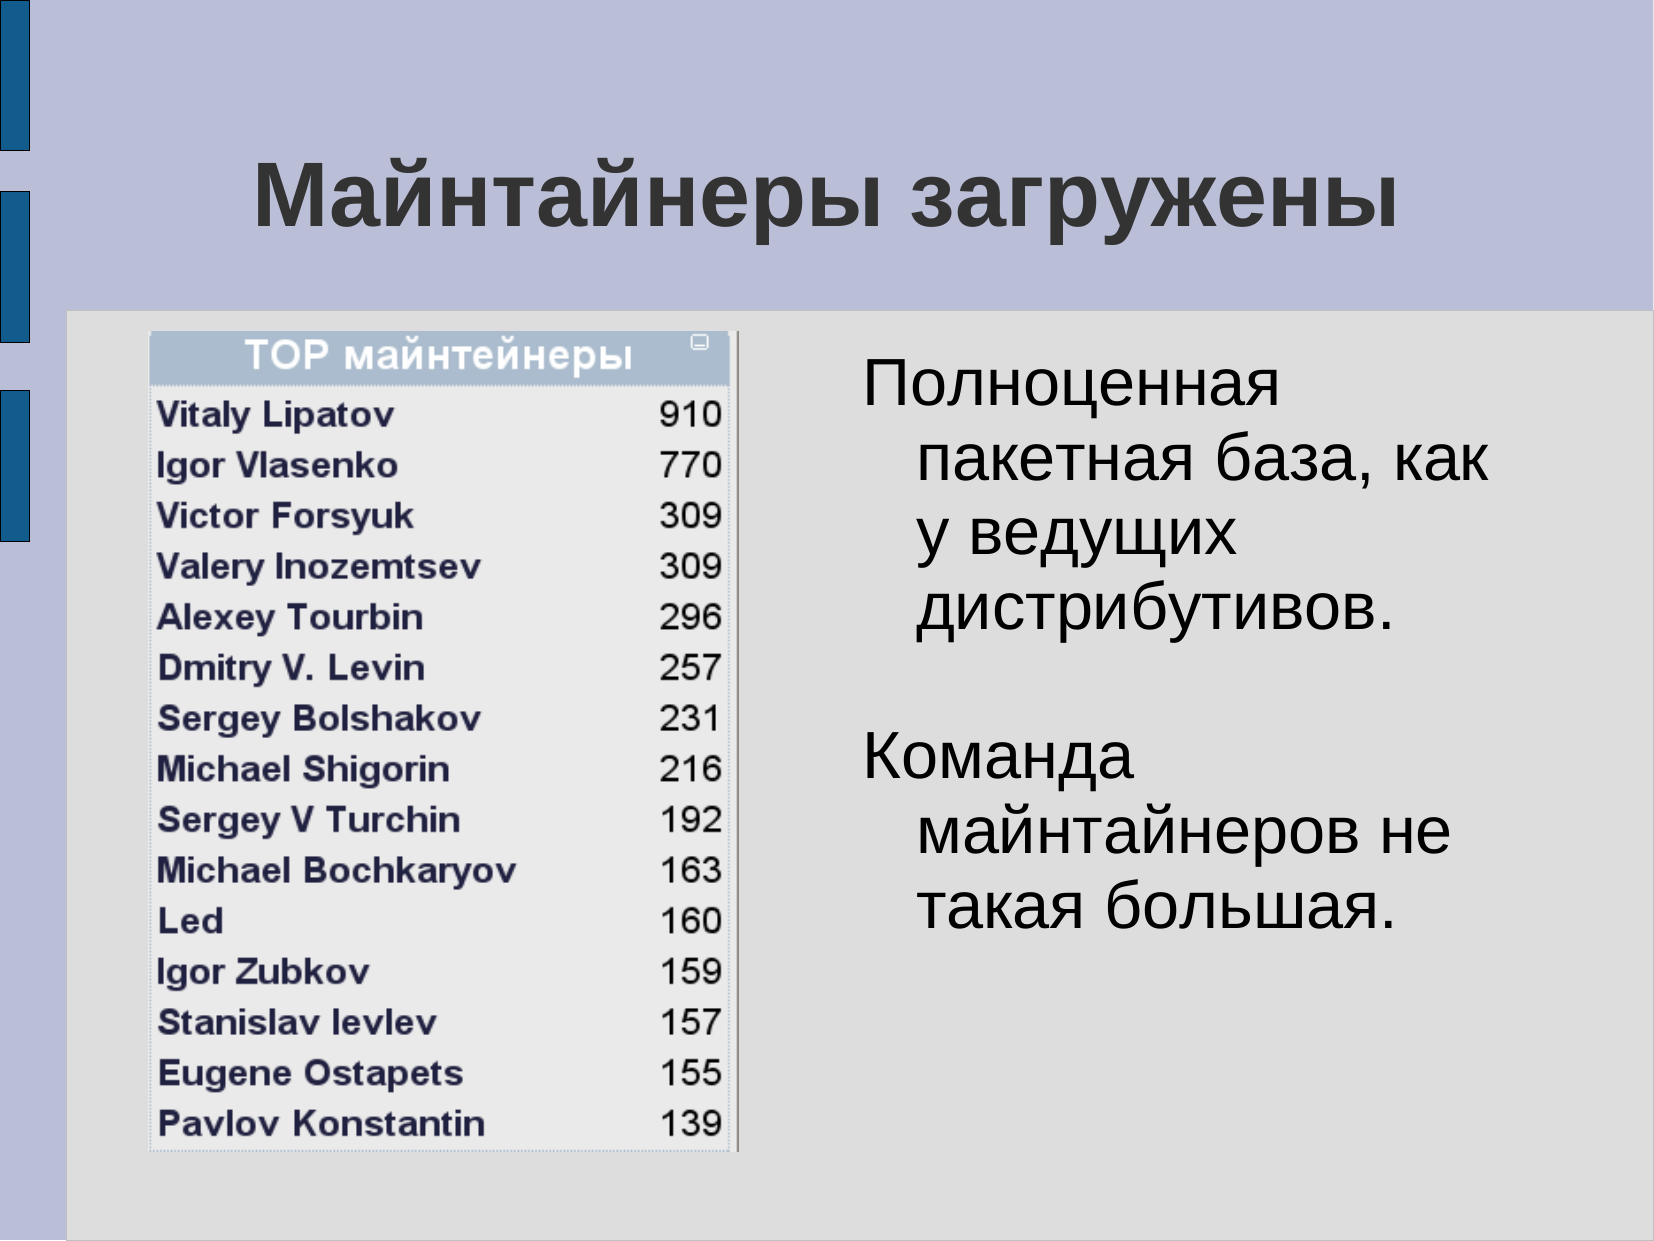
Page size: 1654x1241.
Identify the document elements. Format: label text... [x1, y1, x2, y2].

list Полноценная пакетная база, как у ведущих дистрибутивов. Команда майнтайнеров не такая большая. [845, 344, 1535, 1127]
picture [148, 331, 739, 1152]
title Майнтайнеры загружены [121, 91, 1534, 299]
